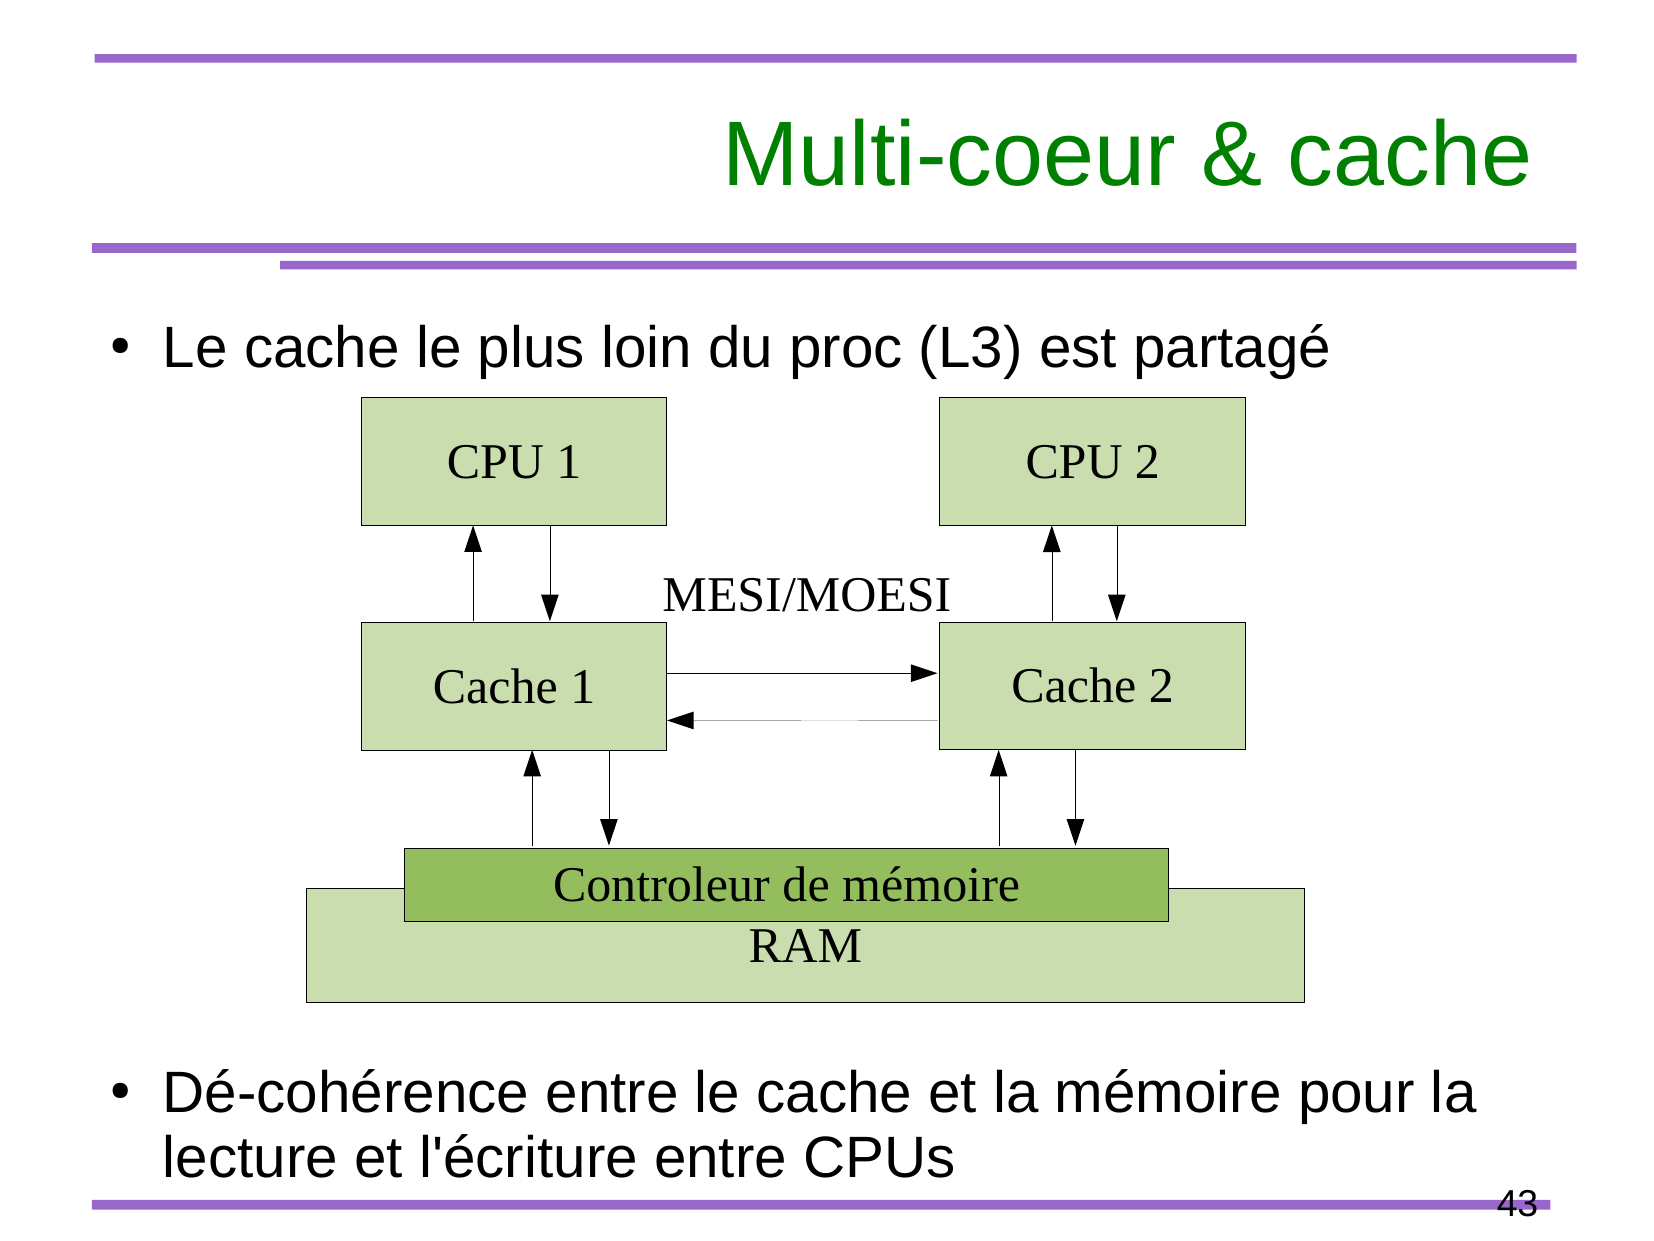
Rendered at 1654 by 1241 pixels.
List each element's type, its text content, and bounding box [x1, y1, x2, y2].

list Le cache le plus loin du proc (L3) est partagé Dé-cohérence entre le cache et la mémoire pour la lecture et l'écriture entre CPUs [92, 315, 1563, 1191]
text_box Controleur de mémoire [404, 848, 1169, 922]
title Multi-coeur & cache [121, 49, 1534, 257]
text_box MESI/MOESI [662, 567, 952, 623]
text_box CPU 2 [939, 397, 1246, 526]
text_box Cache 1 [361, 622, 667, 751]
text_box Cache 2 [939, 622, 1246, 750]
text_box CPU 1 [361, 397, 667, 526]
